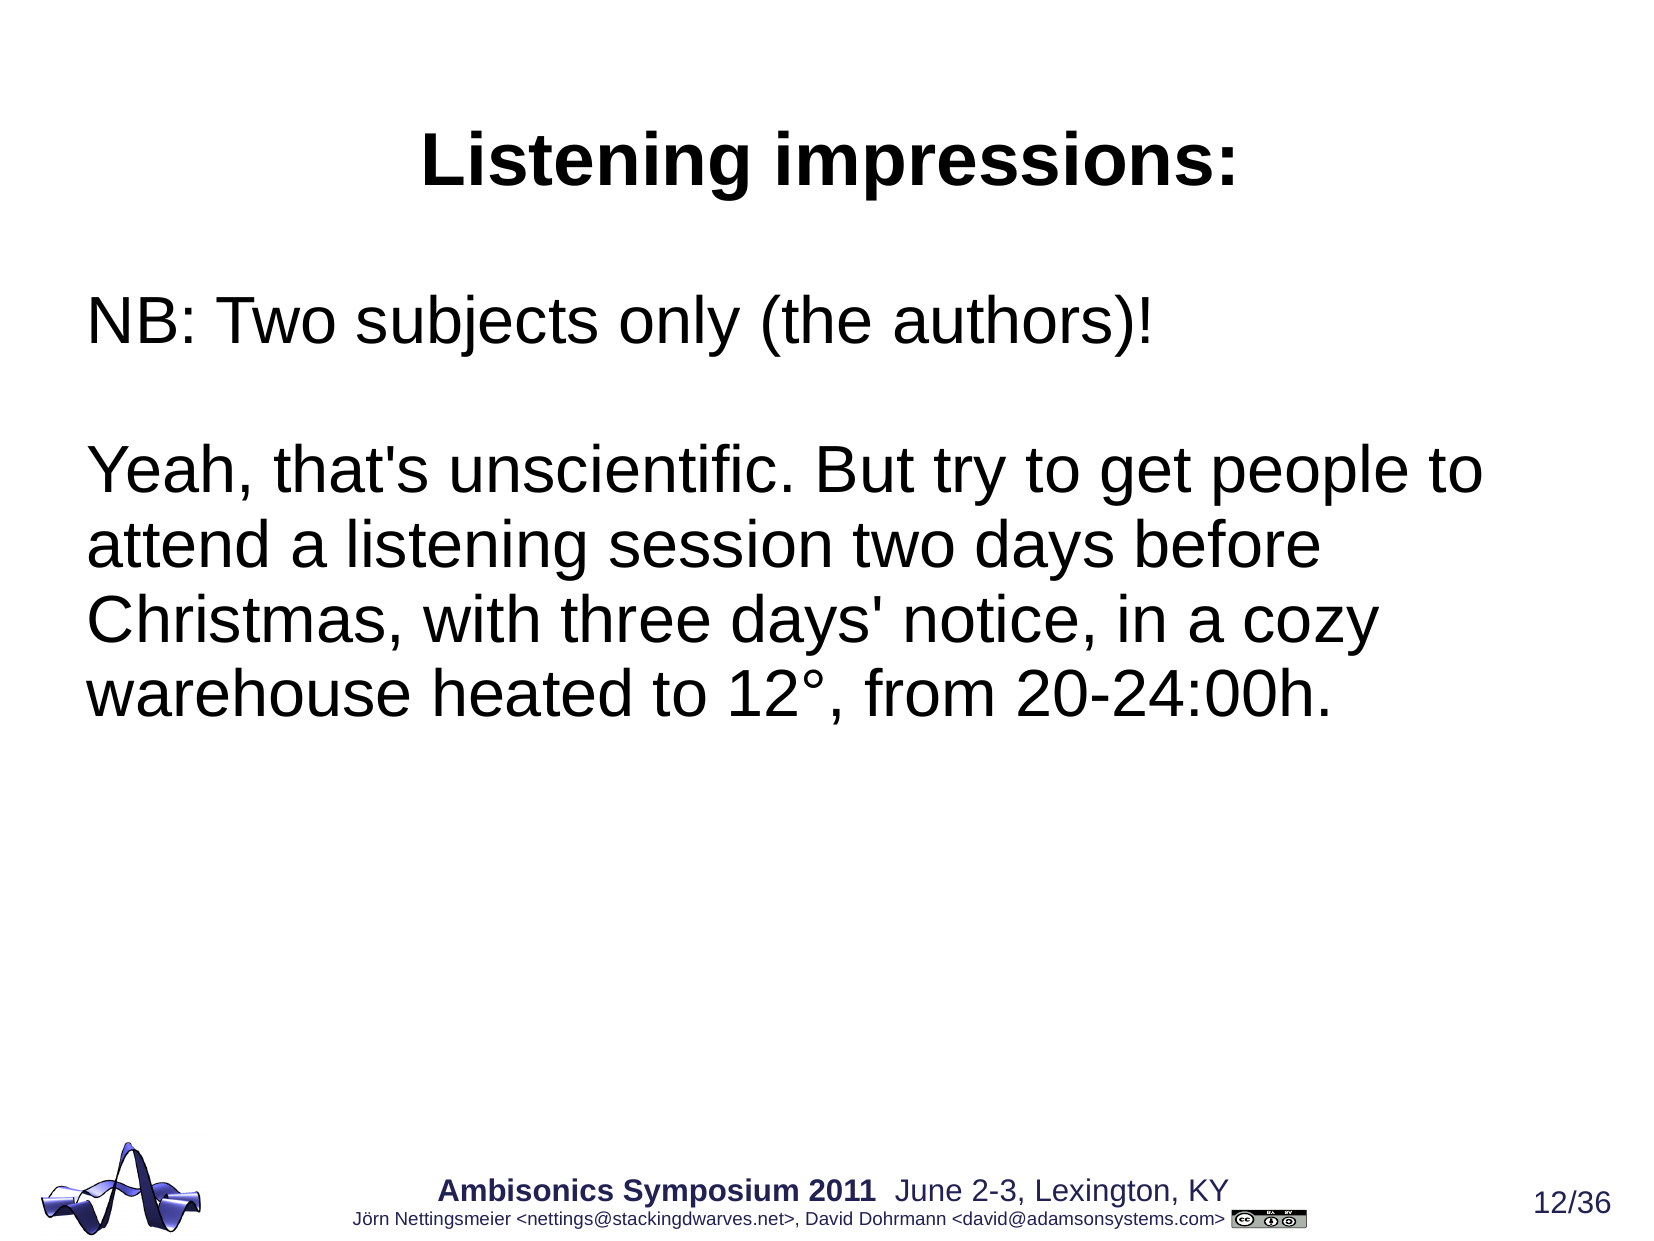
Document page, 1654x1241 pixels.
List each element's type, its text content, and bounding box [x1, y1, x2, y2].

picture [37, 1130, 208, 1241]
text_box NB: Two subjects only (the authors)! Yeah, that's unscientific. But try to get people to attend a listening session two days before Christmas, with three days' notice, in a cozy warehouse heated to 12°, from 20-24:00h. [86, 225, 1576, 1163]
title Listening impressions: [86, 55, 1576, 225]
